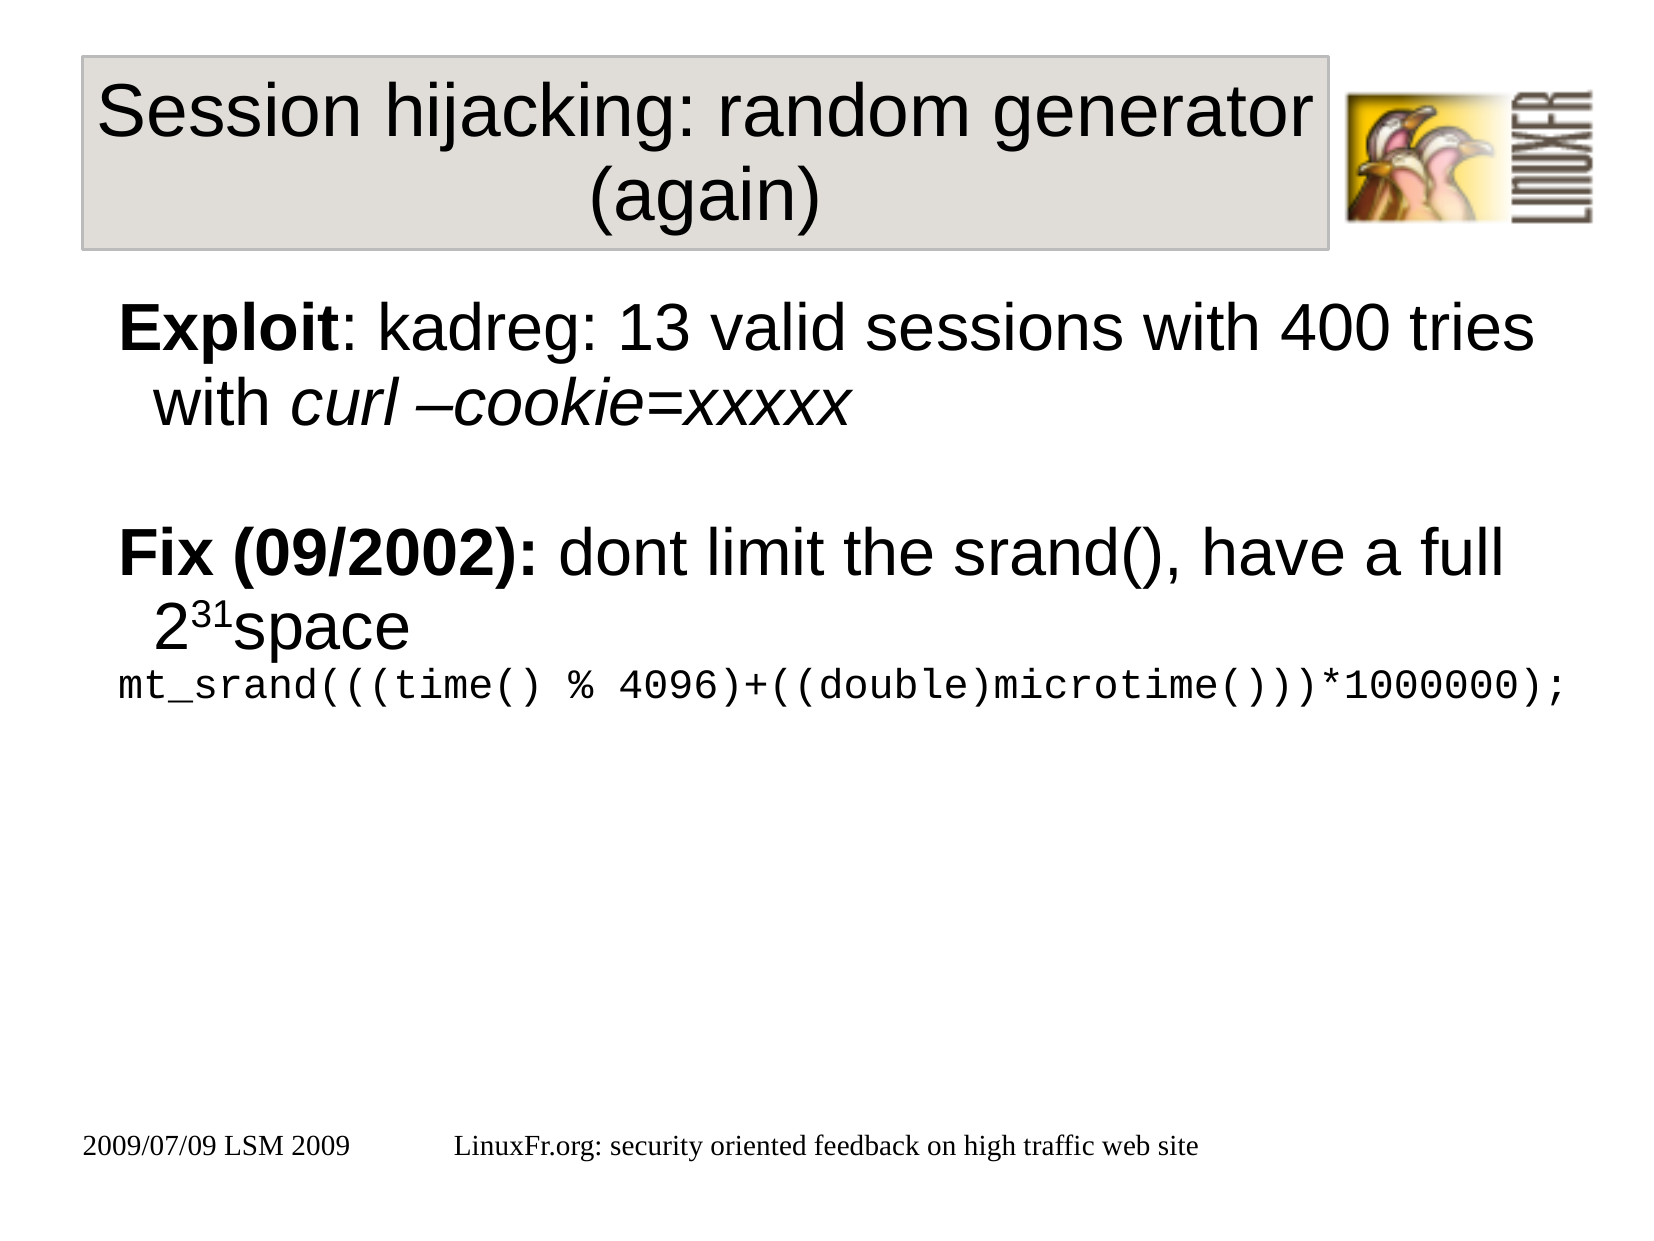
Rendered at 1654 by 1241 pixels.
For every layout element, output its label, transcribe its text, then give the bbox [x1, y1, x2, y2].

picture [1341, 88, 1601, 229]
subtitle Exploit: kadreg: 13 valid sessions with 400 tries with curl –cookie=xxxxx Fix (09/2002): dont limit the srand(), have a full 231space mt_srand(((time() % 4096)+((double)microtime()))*1000000); [82, 290, 1571, 1094]
title Session hijacking: random generator (again) [82, 56, 1329, 250]
